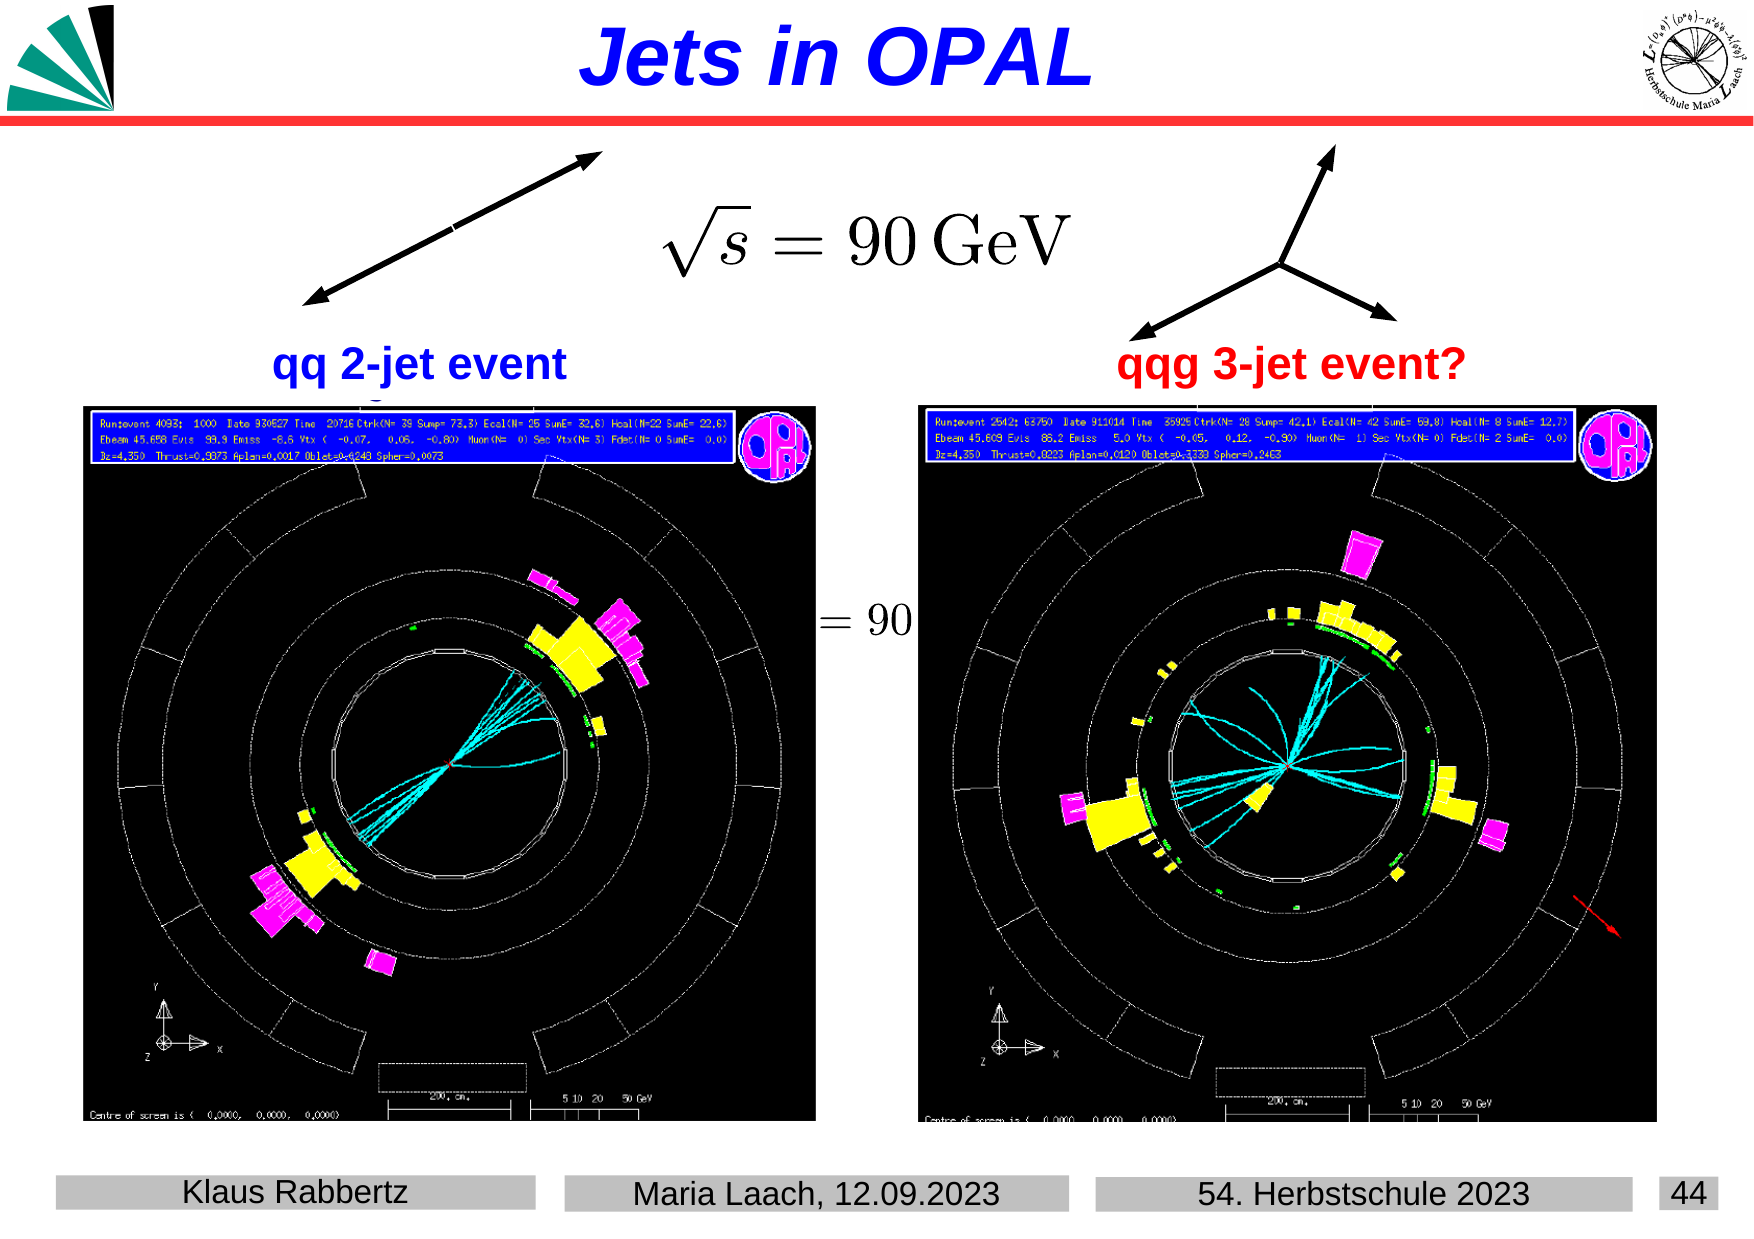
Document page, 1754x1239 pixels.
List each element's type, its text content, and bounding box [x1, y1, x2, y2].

picture [78, 400, 1658, 1123]
text_box qq 2-jet event [260, 332, 580, 396]
picture [657, 206, 1074, 278]
title Jets in OPAL [129, 0, 1545, 114]
text_box qqg 3-jet event? [1104, 332, 1480, 396]
picture [1643, 10, 1747, 110]
picture [7, 5, 114, 112]
